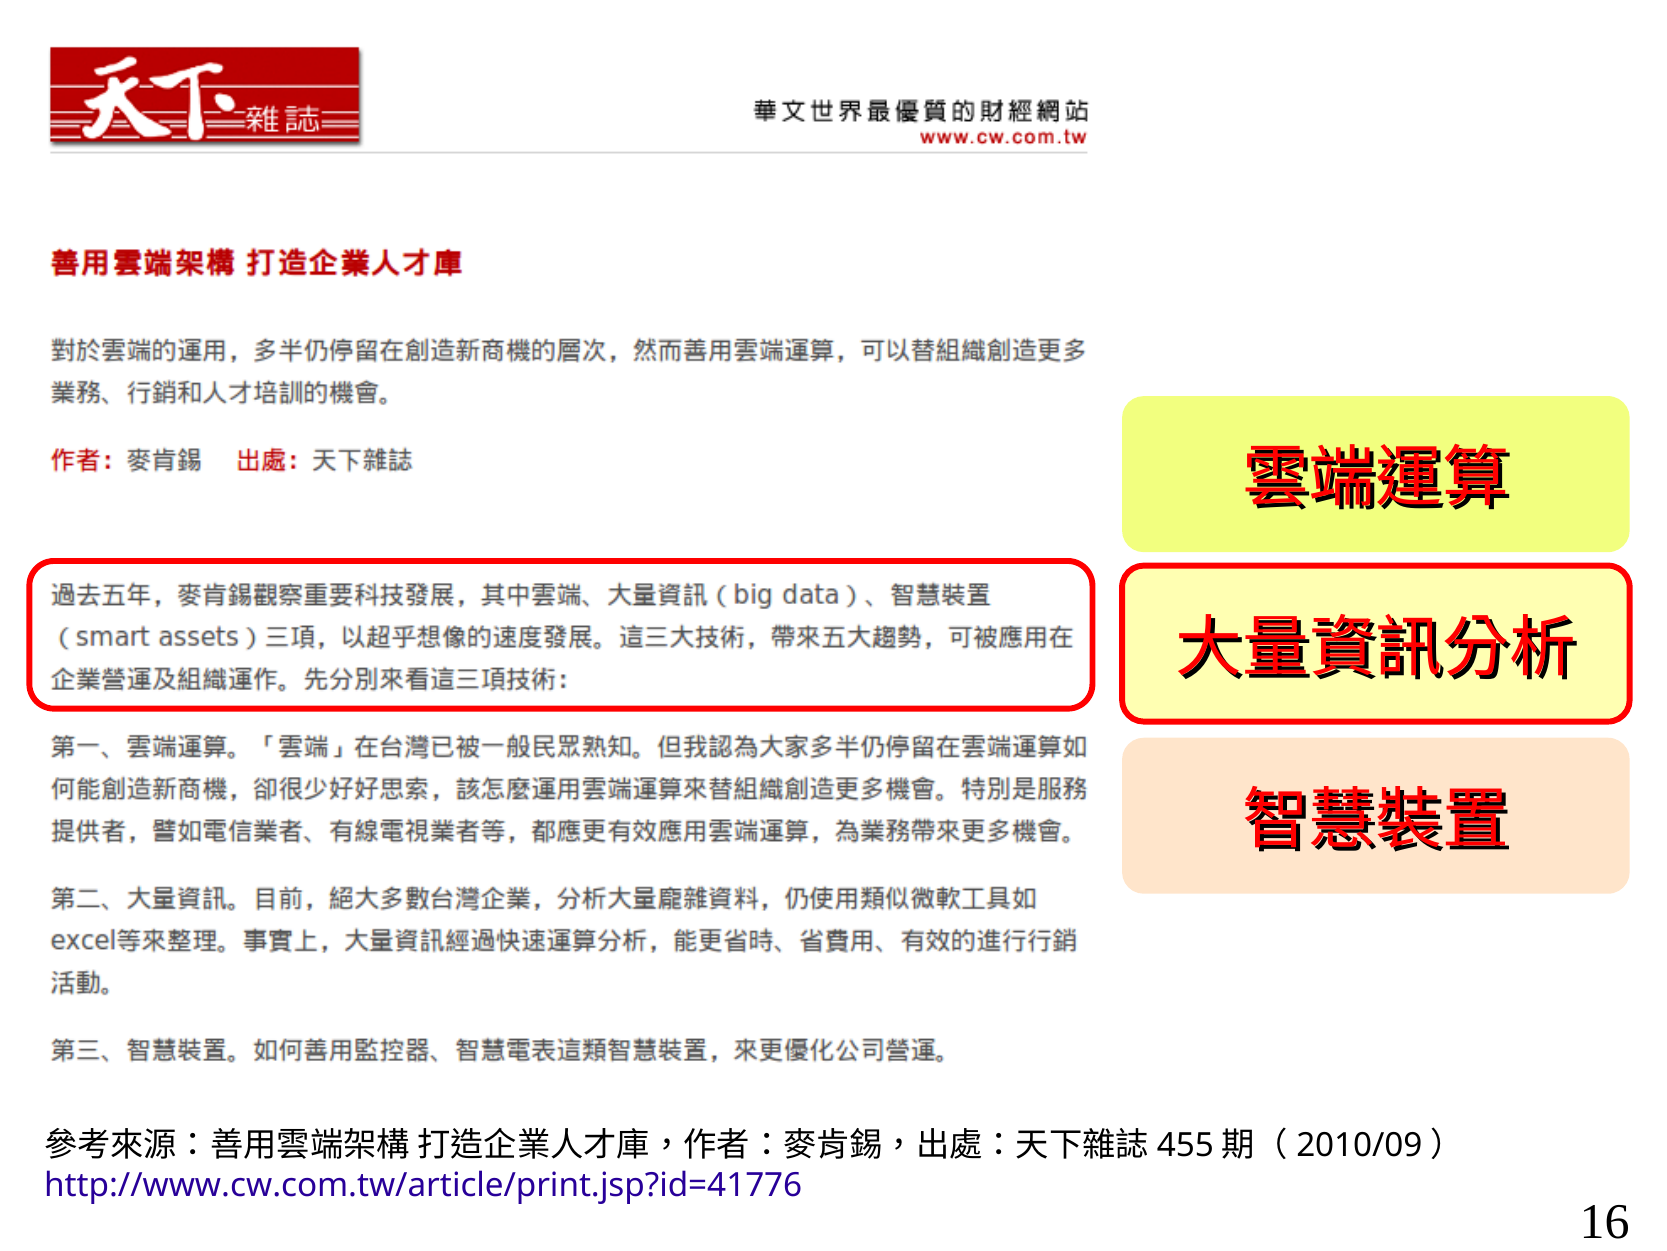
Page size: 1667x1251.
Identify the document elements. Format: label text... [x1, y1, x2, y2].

text_box 參考來源：善用雲端架構 打造企業人才庫，作者：麥肯錫，出處：天下雜誌455期（2010/09） http://www.cw.com.tw/article/print.jsp?id=41776 [29, 1115, 1624, 1211]
text_box 智慧裝置 [1122, 737, 1630, 894]
text_box 雲端運算 [1122, 396, 1630, 553]
picture [22, 29, 1145, 1093]
text_box 大量資訊分析 [1122, 565, 1630, 722]
